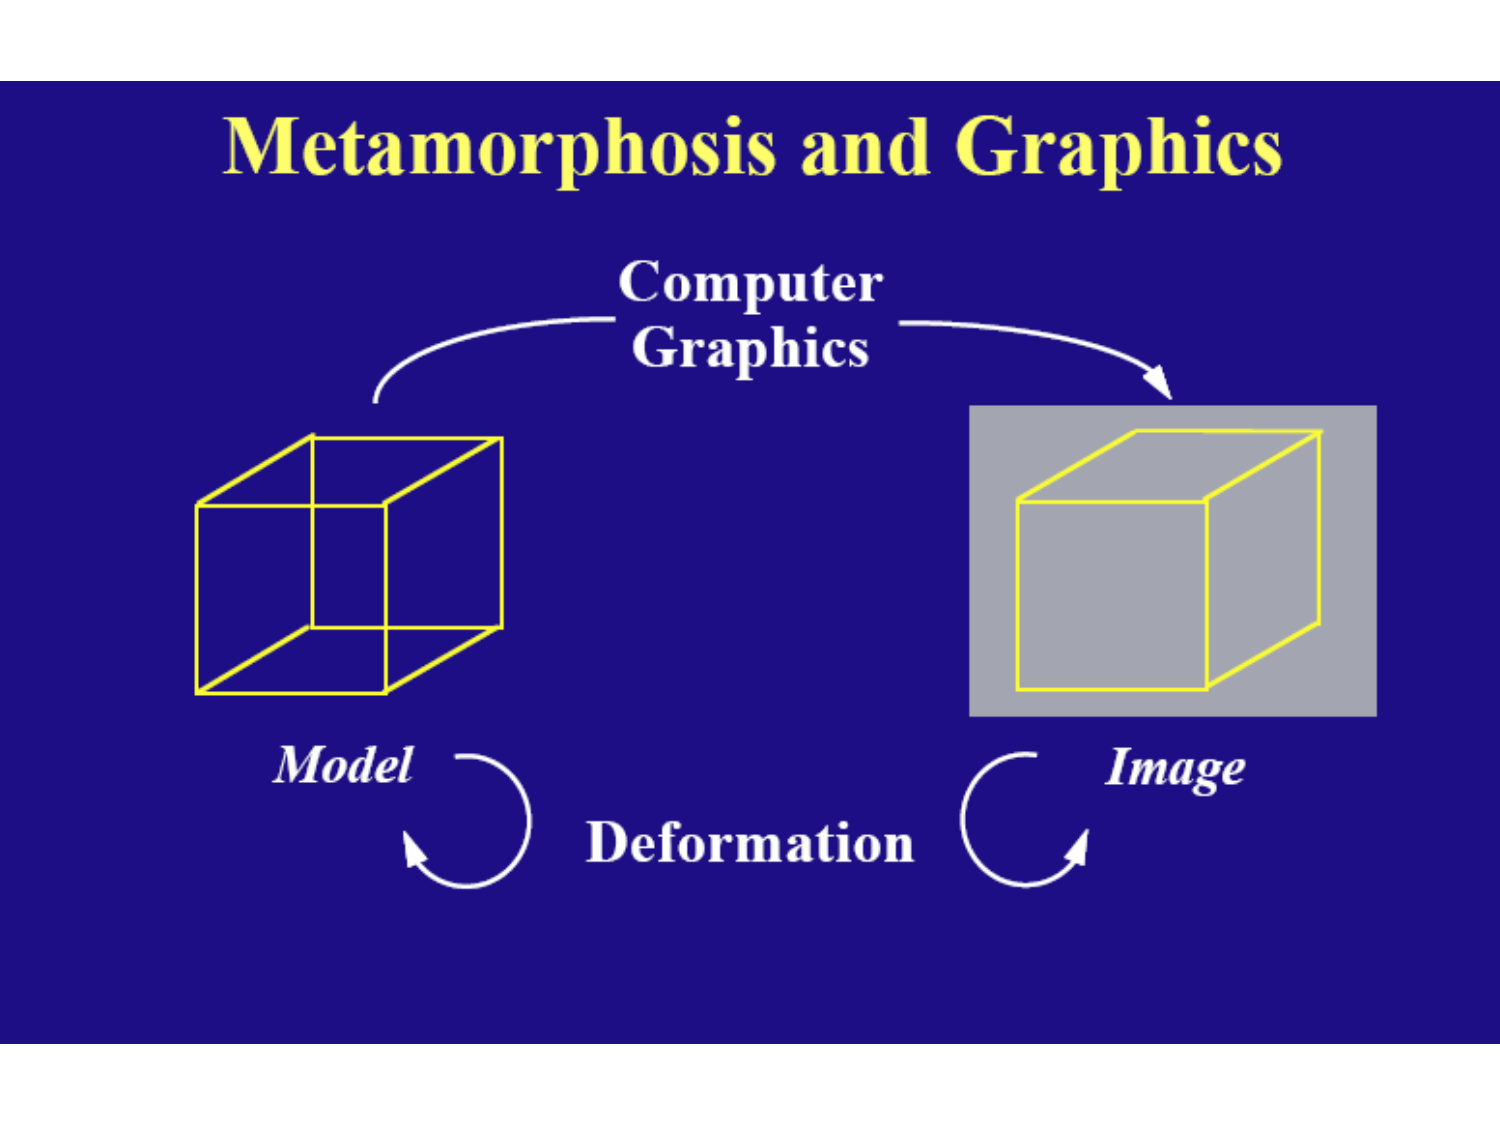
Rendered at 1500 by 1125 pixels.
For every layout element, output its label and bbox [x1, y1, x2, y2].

picture [0, 81, 1500, 1044]
